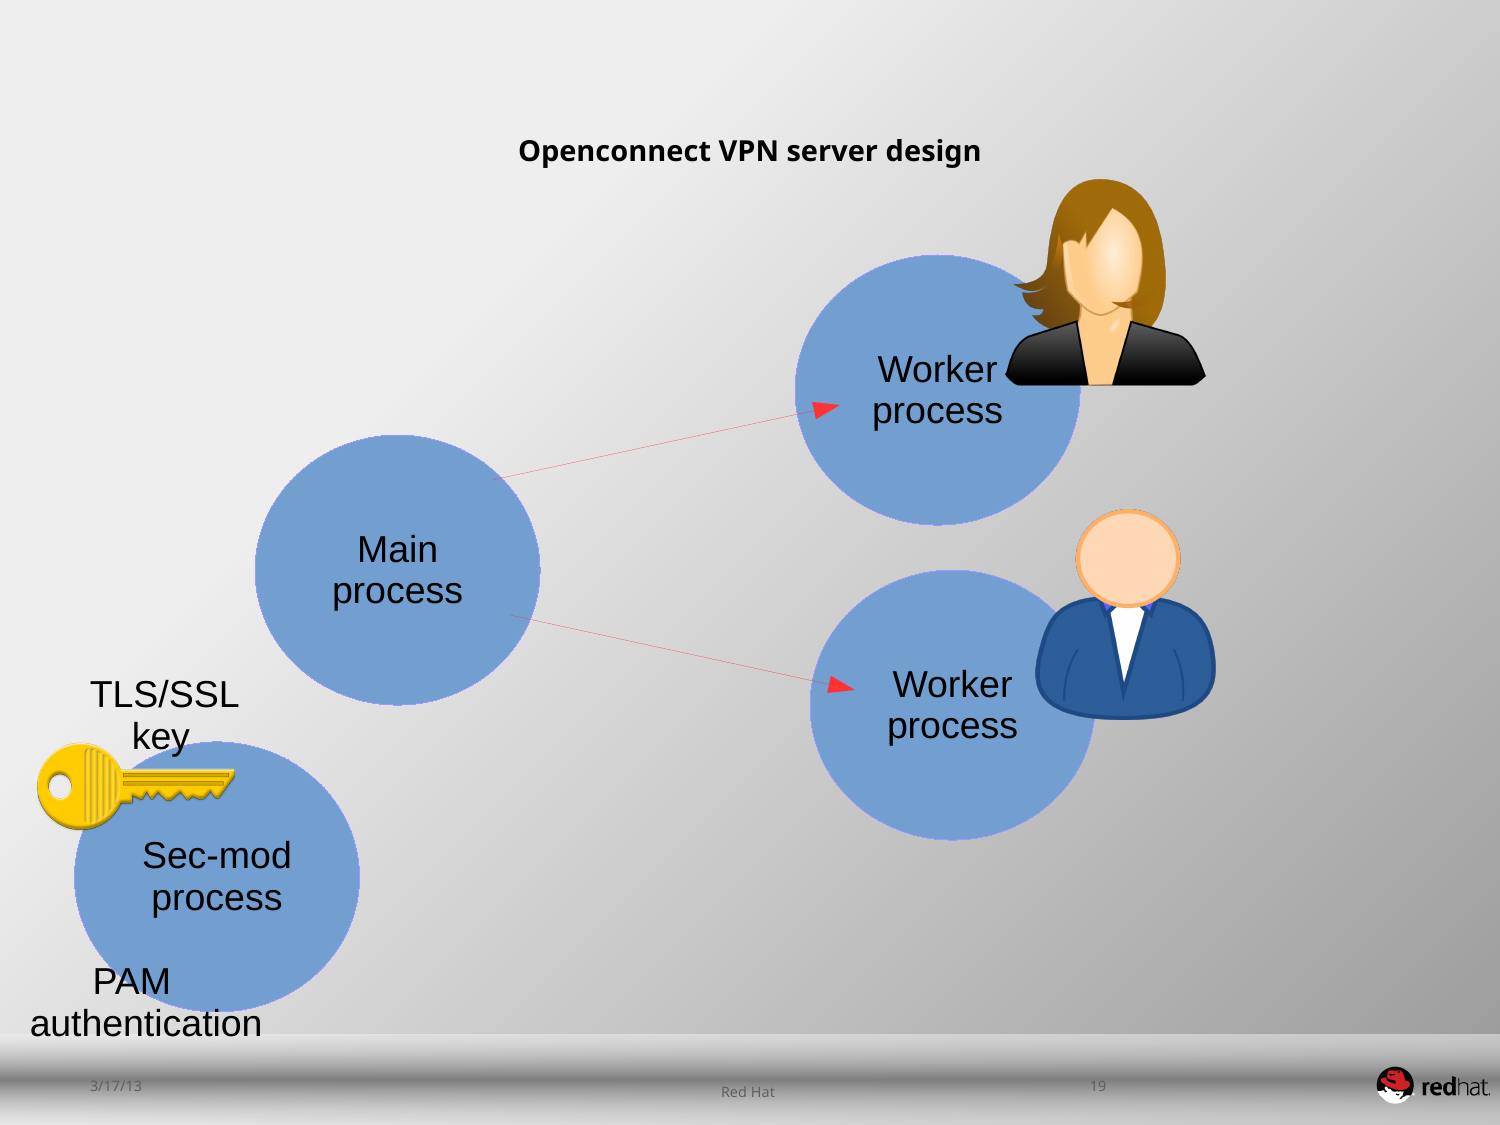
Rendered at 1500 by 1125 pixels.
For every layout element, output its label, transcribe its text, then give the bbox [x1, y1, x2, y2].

footer Red Hat [300, 1065, 1200, 1110]
picture [37, 741, 235, 832]
text_box Main process [255, 435, 541, 706]
slide_number 3/17/13 [75, 1051, 425, 1112]
picture [1035, 509, 1216, 721]
text_box TLS/SSL key [75, 666, 256, 766]
picture [1364, 1057, 1500, 1110]
picture [1005, 179, 1206, 386]
list [74, 209, 1425, 1012]
slide_number <number> [1074, 1051, 1337, 1112]
title Openconnect VPN server design [75, 22, 1426, 188]
text_box PAM authentication [15, 952, 278, 1052]
